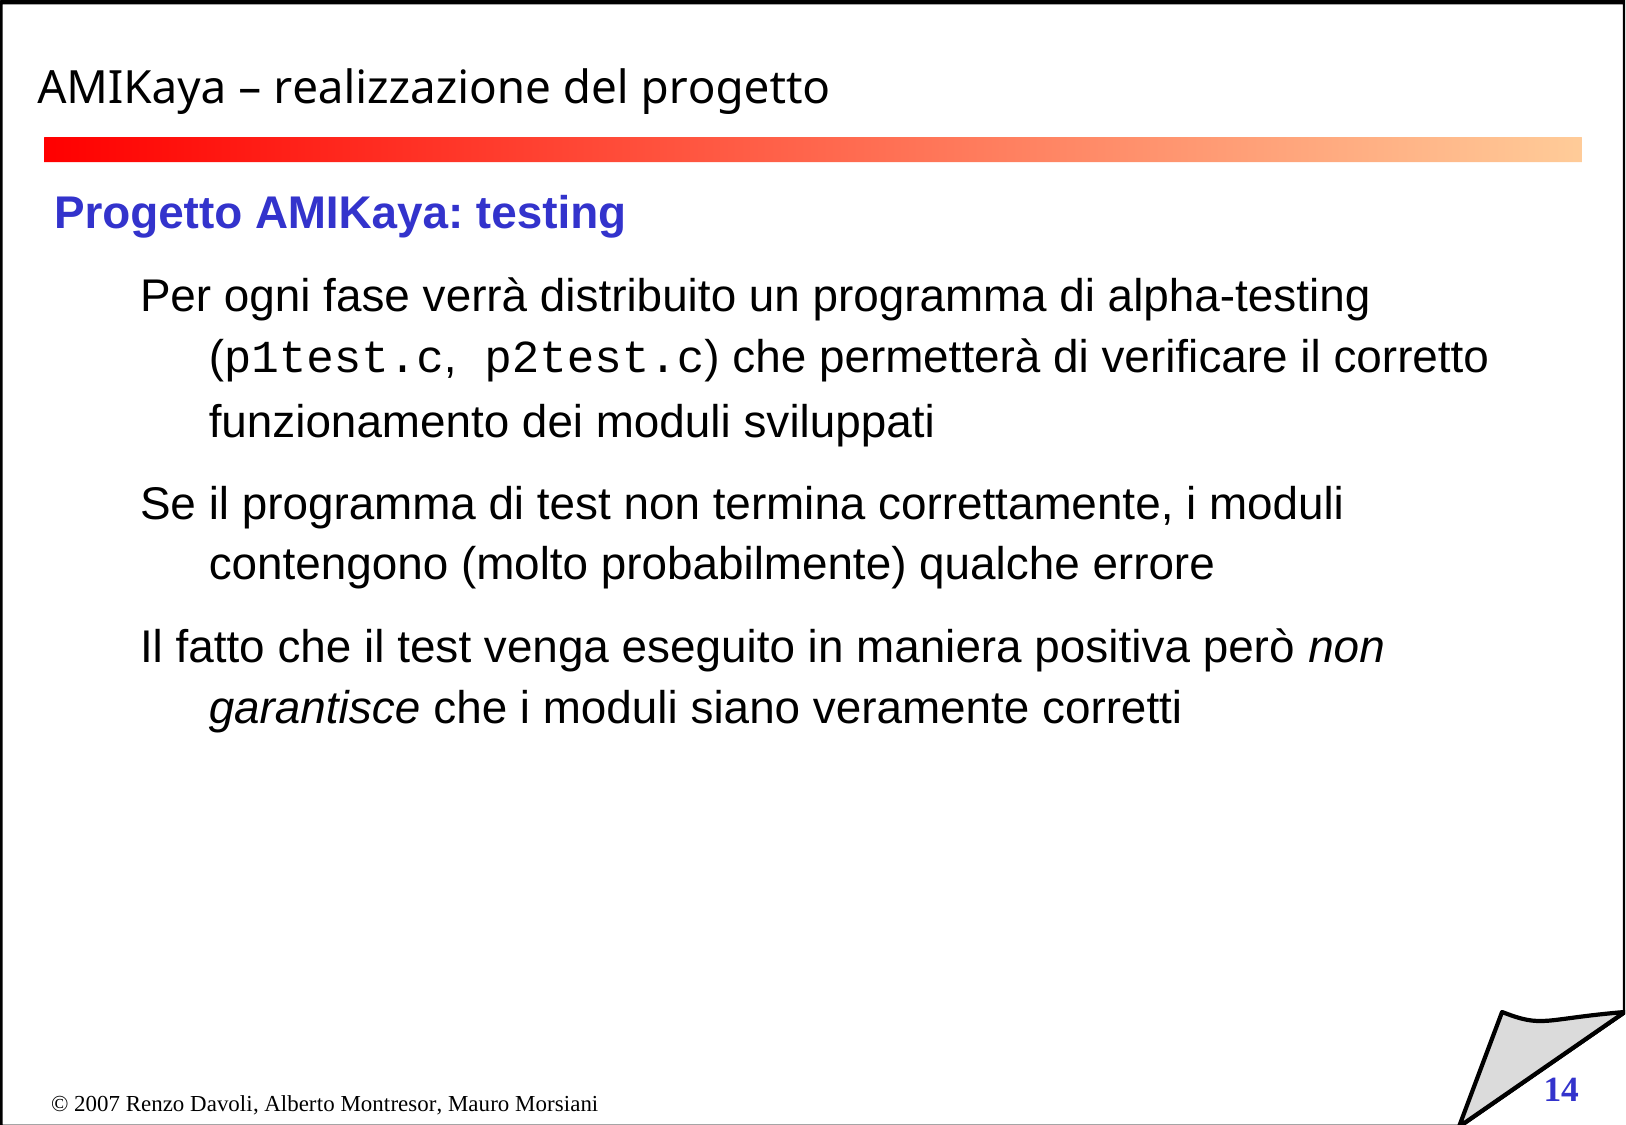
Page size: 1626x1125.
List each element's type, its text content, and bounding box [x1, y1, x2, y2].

title AMIKaya – realizzazione del progetto [37, 44, 1588, 131]
list Progetto AMIKaya: testing Per ogni fase verrà distribuito un programma di alpha-testing (p1test.c, p2test.c) che permetterà di verificare il corretto funzionamento dei moduli sviluppati Se il programma di test non termina correttamente, i moduli contengono (molto probabilmente) qualche errore Il fatto che il test venga eseguito in maniera positiva però non garantisce che i moduli siano veramente corretti [54, 187, 1571, 1095]
